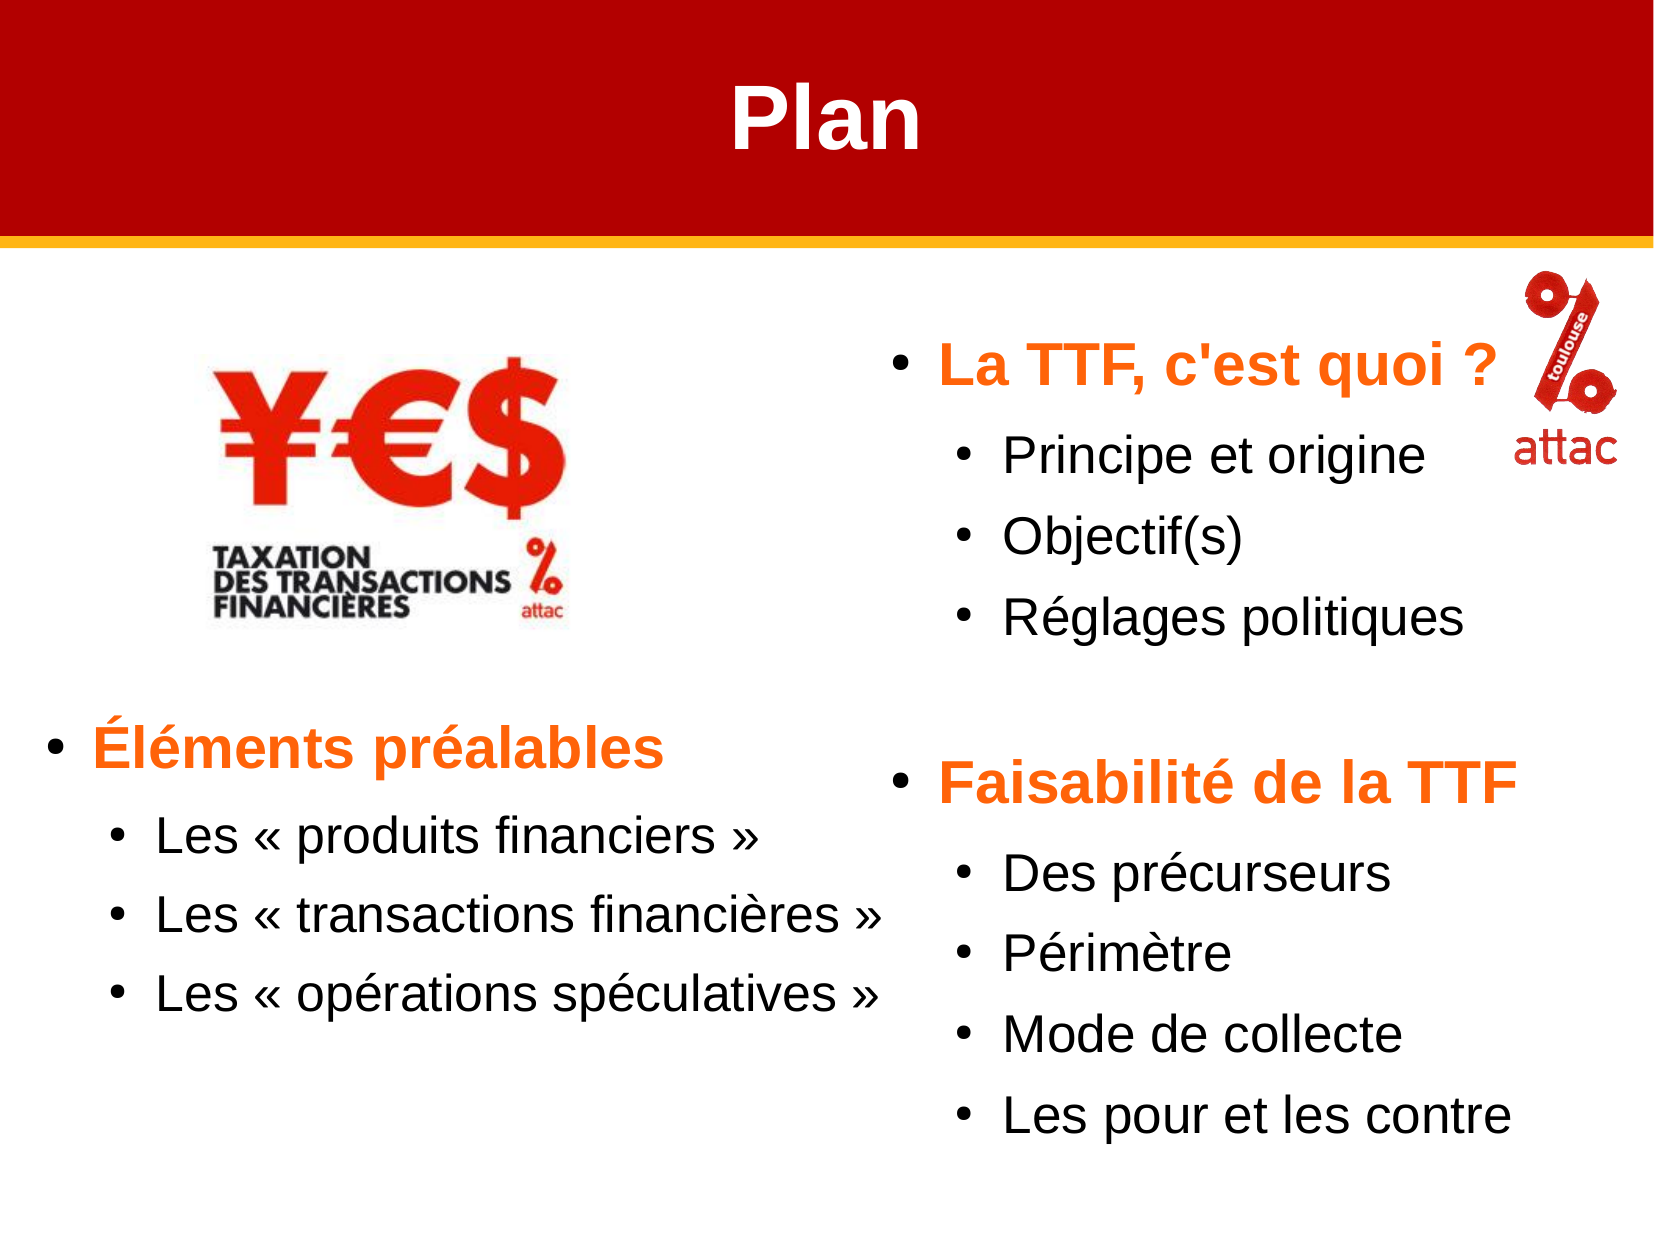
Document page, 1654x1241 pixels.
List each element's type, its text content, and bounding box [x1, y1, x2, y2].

list Éléments préalables Les « produits financiers » Les « transactions financières » Les « opérations spéculatives » [29, 714, 874, 1128]
picture [1509, 265, 1625, 473]
list La TTF, c'est quoi ? Principe et origine Objectif(s) Réglages politiques Faisabilité de la TTF Des précurseurs Périmètre Mode de collecte Les pour et les contre [874, 330, 1522, 1164]
title Plan [82, 13, 1571, 222]
picture [194, 354, 585, 639]
